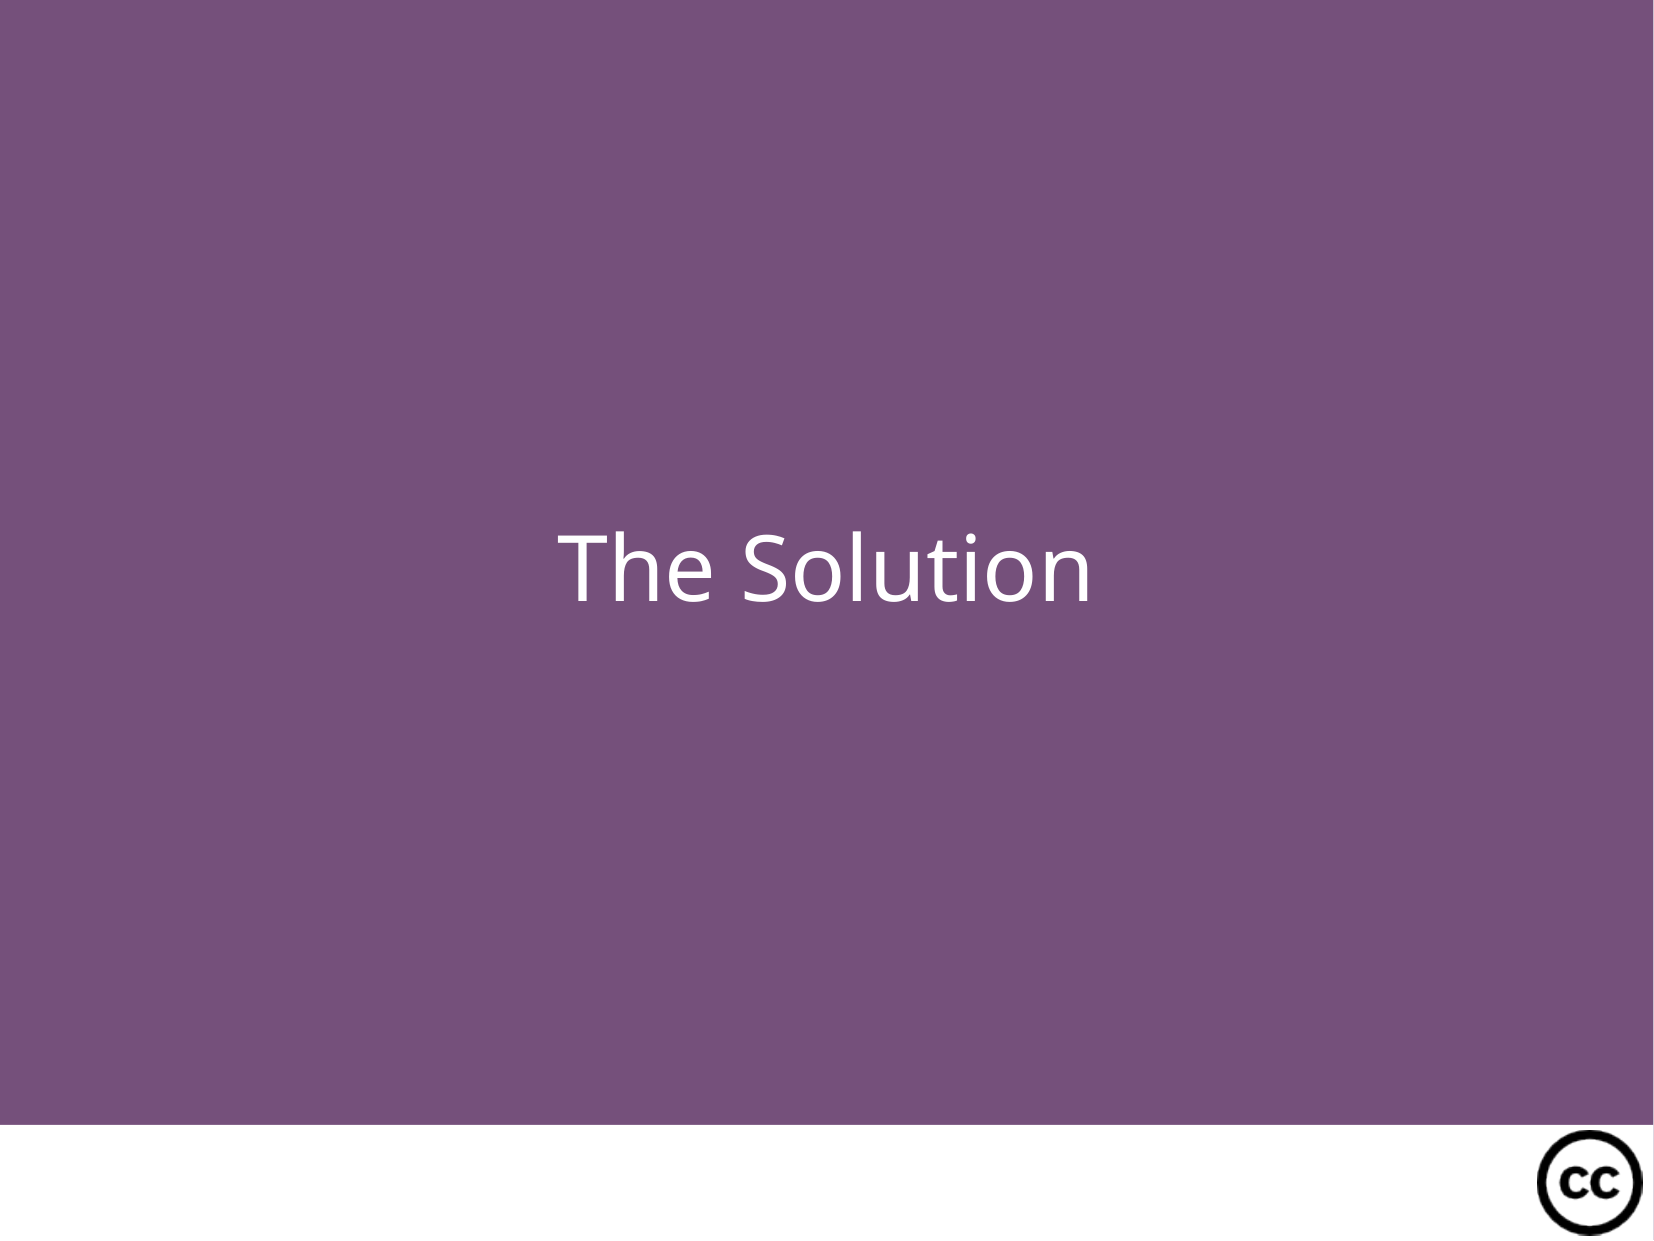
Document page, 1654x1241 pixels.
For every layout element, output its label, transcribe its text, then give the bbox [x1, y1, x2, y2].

picture [1537, 1130, 1643, 1236]
title The Solution [82, 305, 1571, 828]
